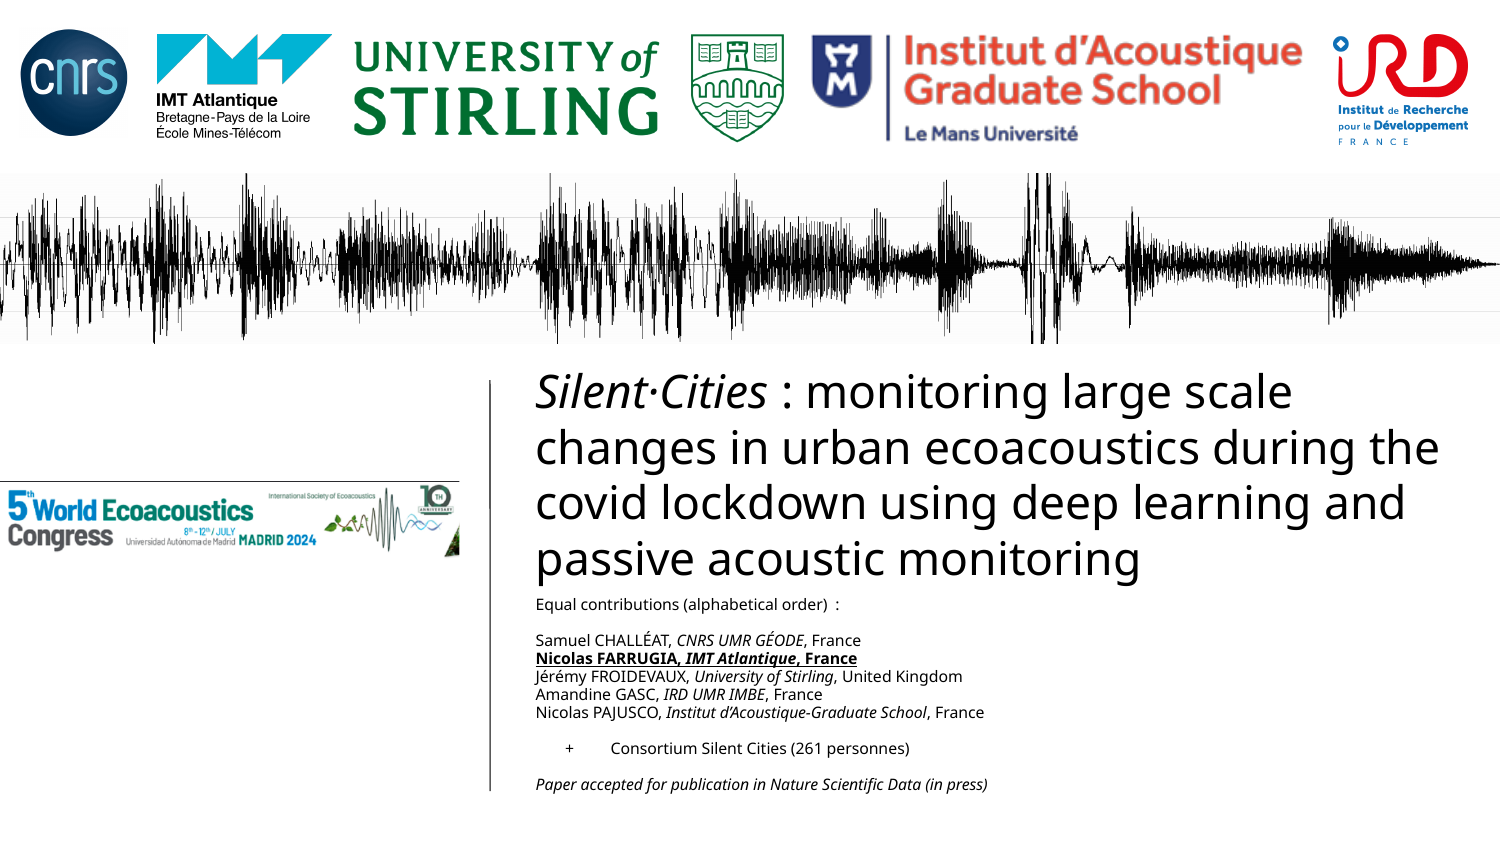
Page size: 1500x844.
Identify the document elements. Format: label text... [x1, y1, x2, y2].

picture [810, 34, 1308, 145]
picture [0, 173, 1500, 344]
picture [19, 27, 128, 138]
title Silent·Cities : monitoring large scale changes in urban ecoacoustics during the covid lockdown using deep learning and passive acoustic monitoring [520, 344, 1460, 600]
picture [1333, 34, 1468, 145]
picture [0, 481, 460, 561]
picture [354, 34, 784, 145]
picture [157, 34, 332, 138]
subtitle Equal contributions (alphabetical order) : Samuel CHALLÉAT, CNRS UMR GÉODE, France Nicolas FARRUGIA, IMT Atlantique, France Jérémy FROIDEVAUX, University of Stirling, United Kingdom Amandine GASC, IRD UMR IMBE, France Nicolas PAJUSCO, Institut d’Acoustique-Graduate School, France Consortium Silent Cities (261 personnes) Paper accepted for publication in Nature Scientific Data (in press) [520, 599, 1450, 809]
